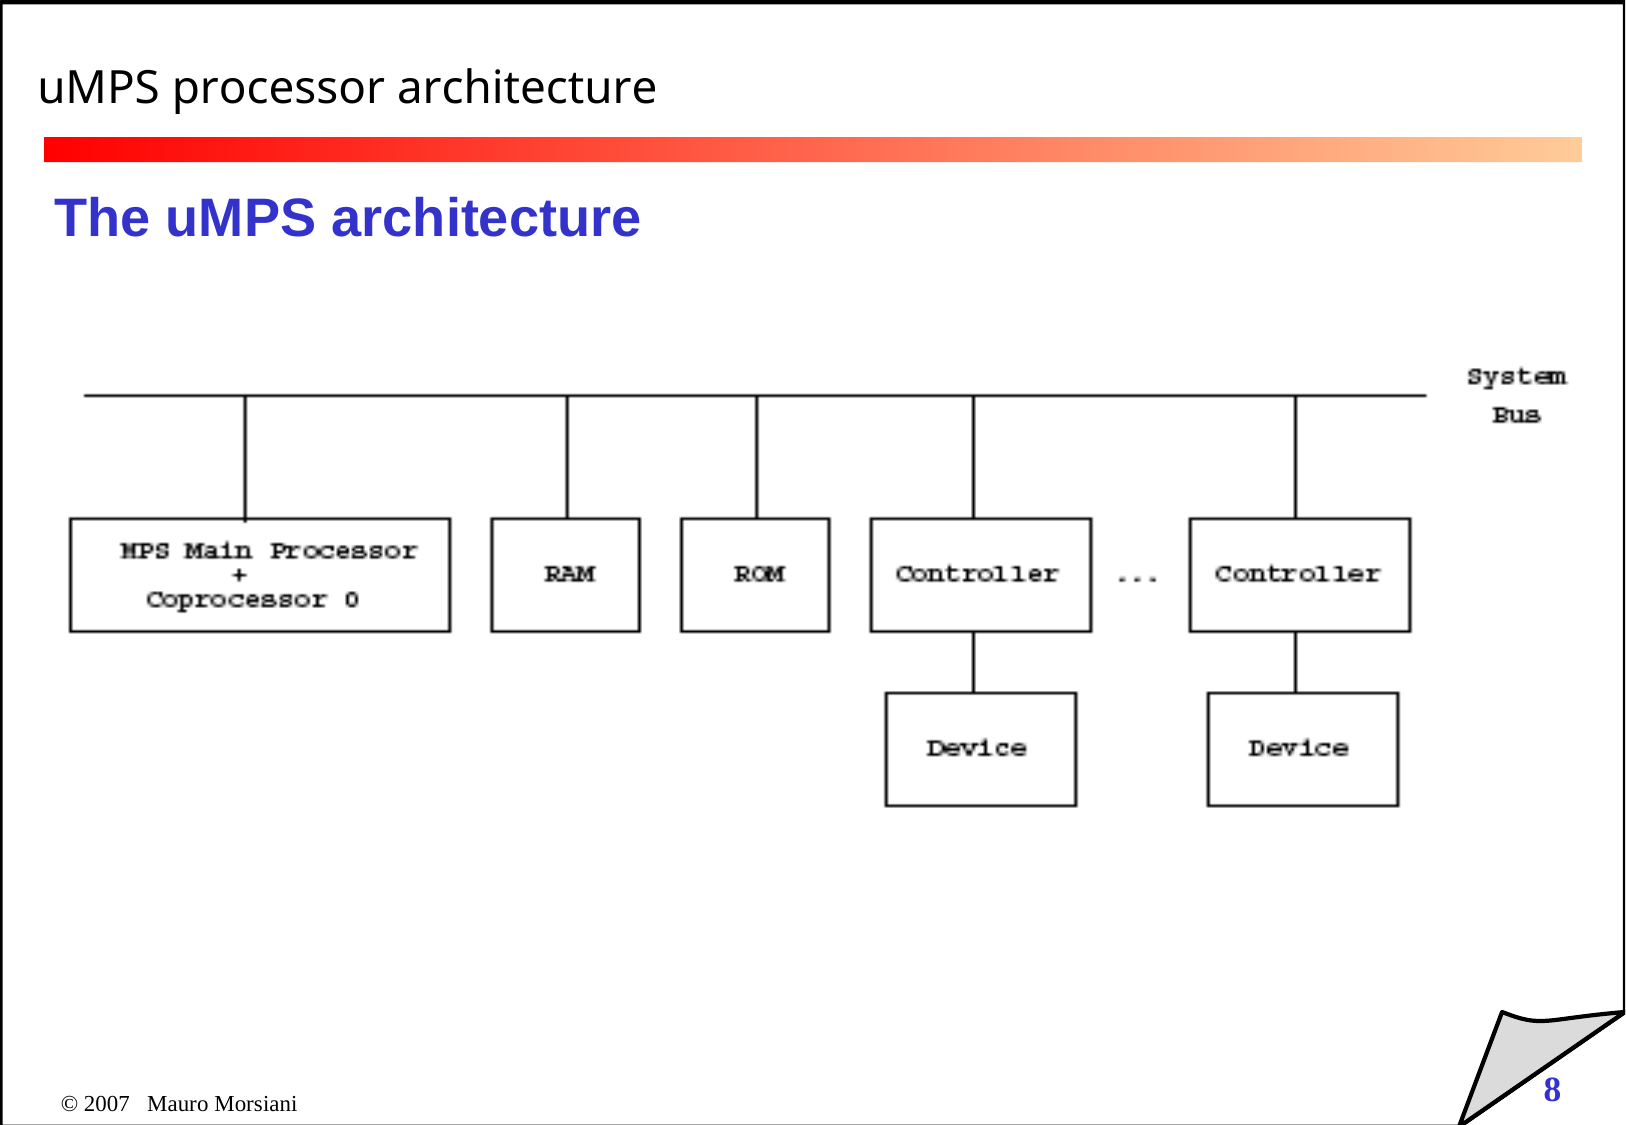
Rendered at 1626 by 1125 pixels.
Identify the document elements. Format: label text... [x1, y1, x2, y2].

list The uMPS architecture [54, 187, 1557, 595]
title uMPS processor architecture [37, 44, 1587, 130]
picture [46, 326, 1584, 831]
